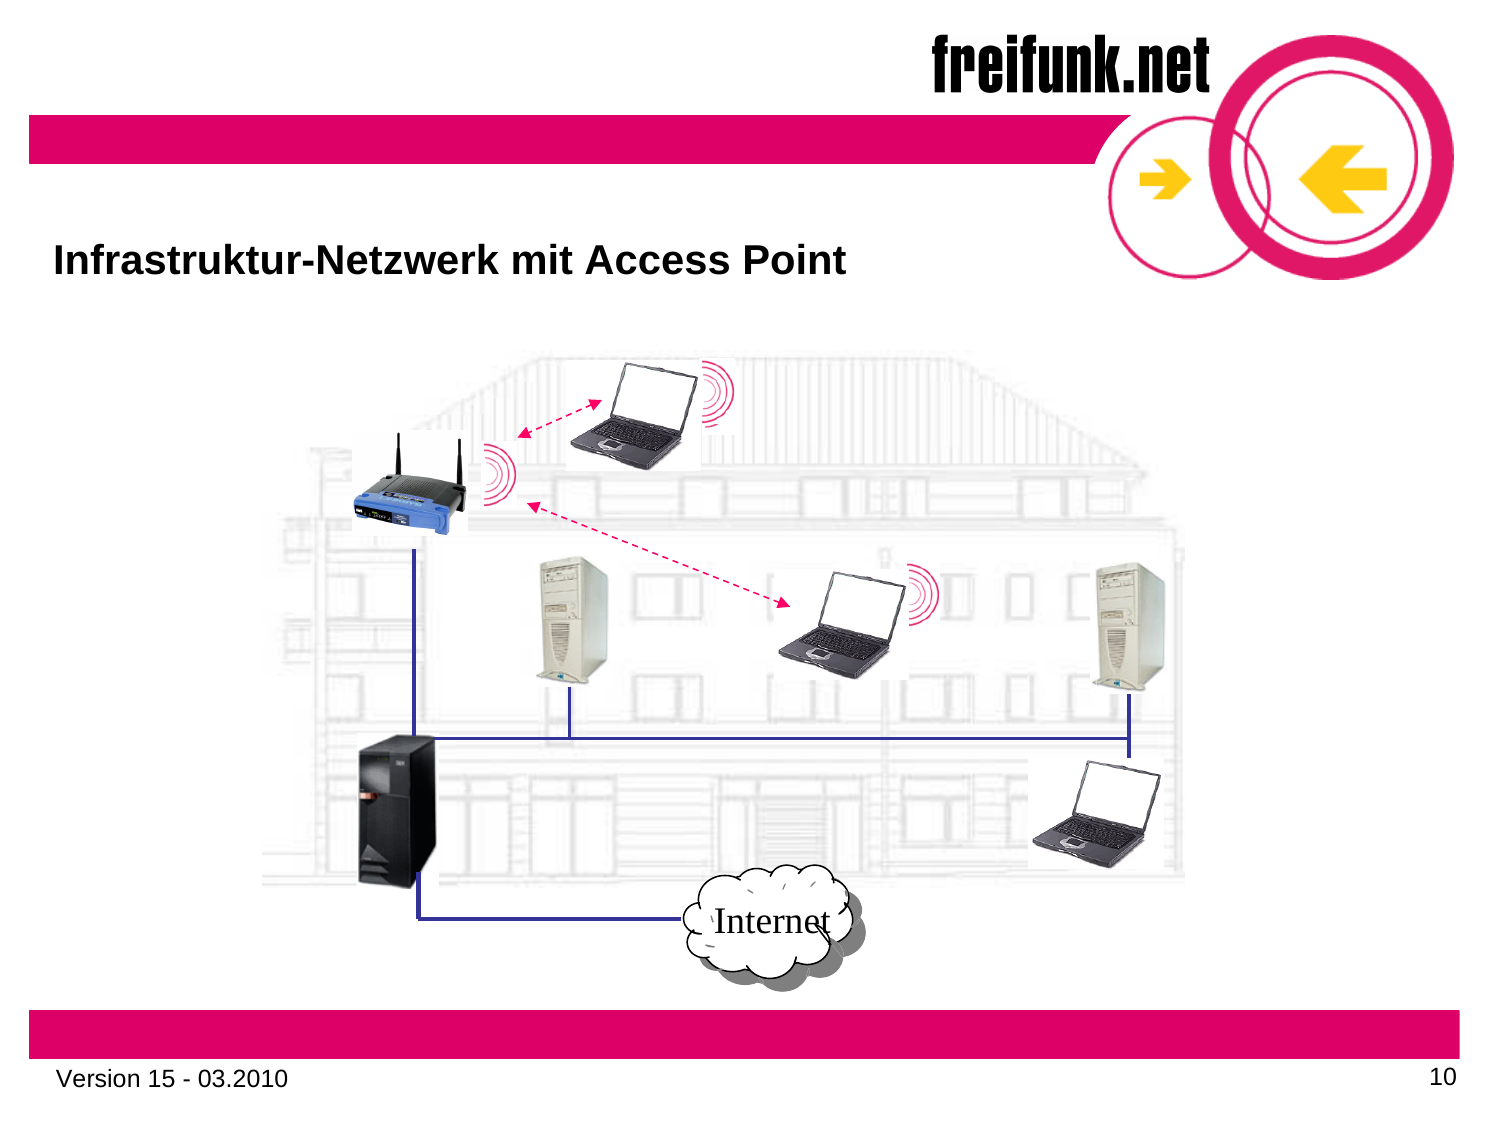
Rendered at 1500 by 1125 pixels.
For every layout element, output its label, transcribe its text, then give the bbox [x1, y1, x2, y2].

text_box Infrastruktur-Netzwerk mit Access Point [53, 233, 1046, 313]
text_box [683, 894, 829, 979]
text_box [701, 865, 847, 889]
picture [262, 350, 1185, 889]
picture [932, 34, 1454, 280]
text_box Internet [699, 889, 850, 950]
